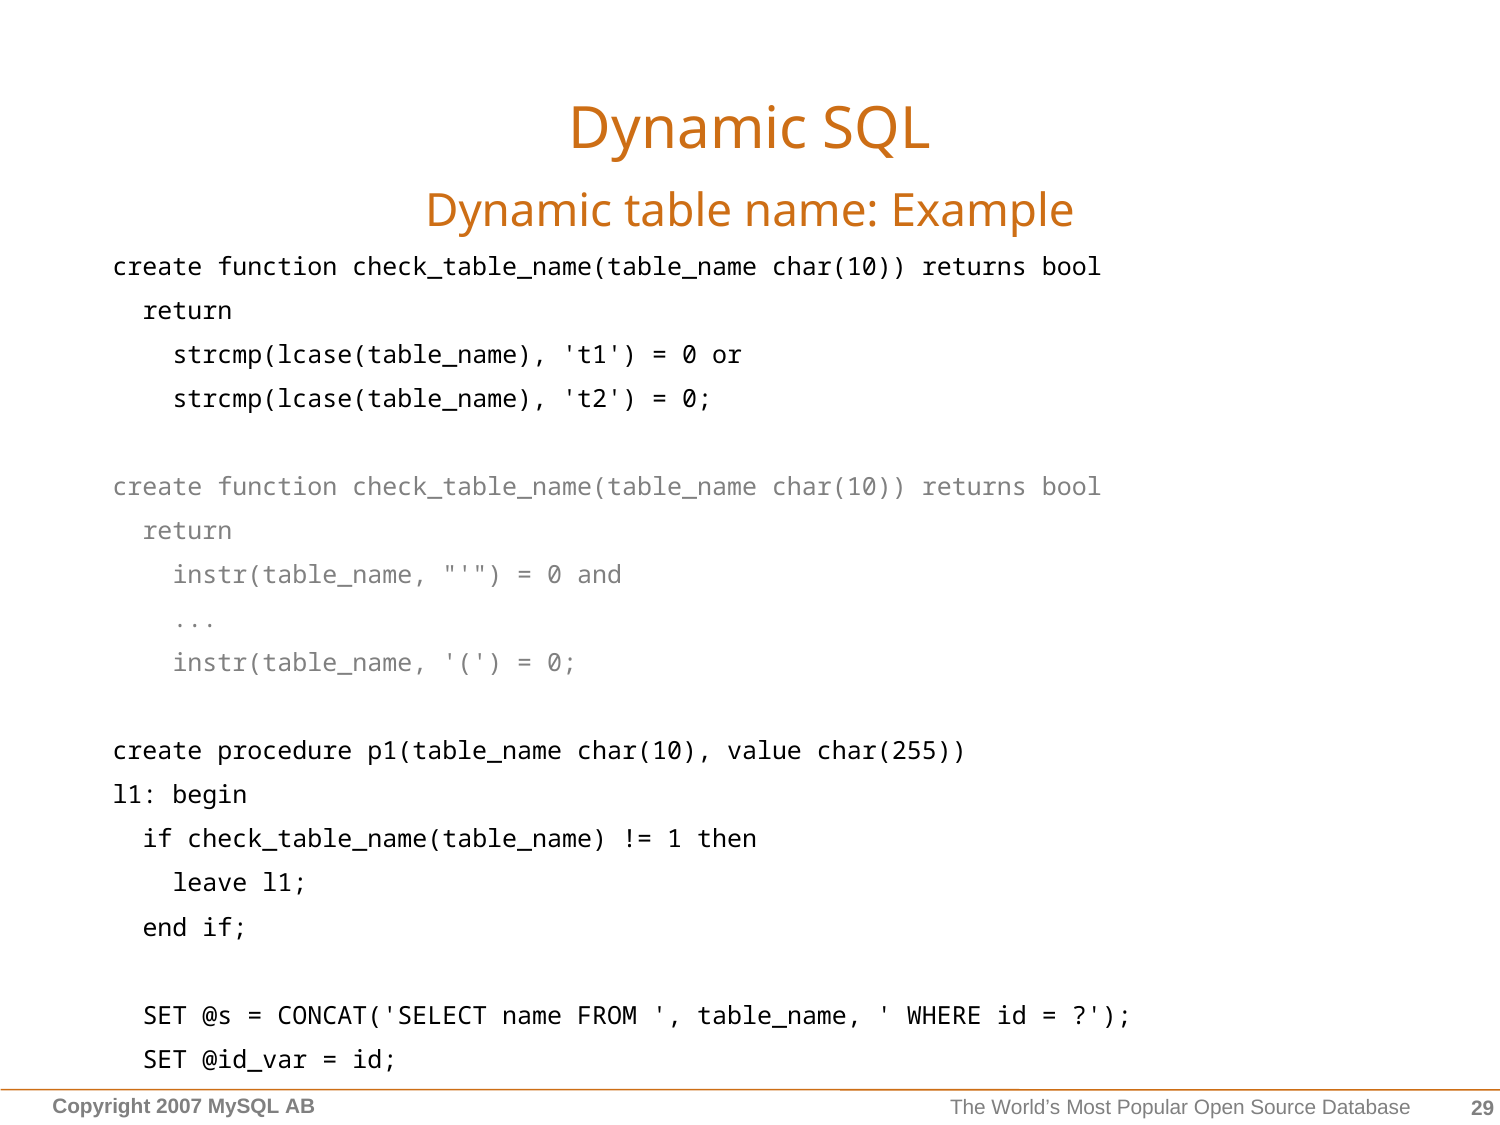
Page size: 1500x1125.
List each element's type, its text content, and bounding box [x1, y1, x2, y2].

list create function check_table_name(table_name char(10)) returns bool return strcmp(lcase(table_name), 't1') = 0 or strcmp(lcase(table_name), 't2') = 0; create function check_table_name(table_name char(10)) returns bool return instr(table_name, "'") = 0 and ... instr(table_name, '(') = 0; create procedure p1(table_name char(10), value char(255)) l1: begin if check_table_name(table_name) != 1 then leave l1; end if; SET @s = CONCAT('SELECT name FROM ', table_name, ' WHERE id = ?'); SET @id_var = id; PREPARE s1 FROM @s; EXECUTE s1 USING @id_var; end l1 [112, 249, 1388, 1098]
title Dynamic SQL Dynamic table name: Example [0, 77, 1500, 236]
